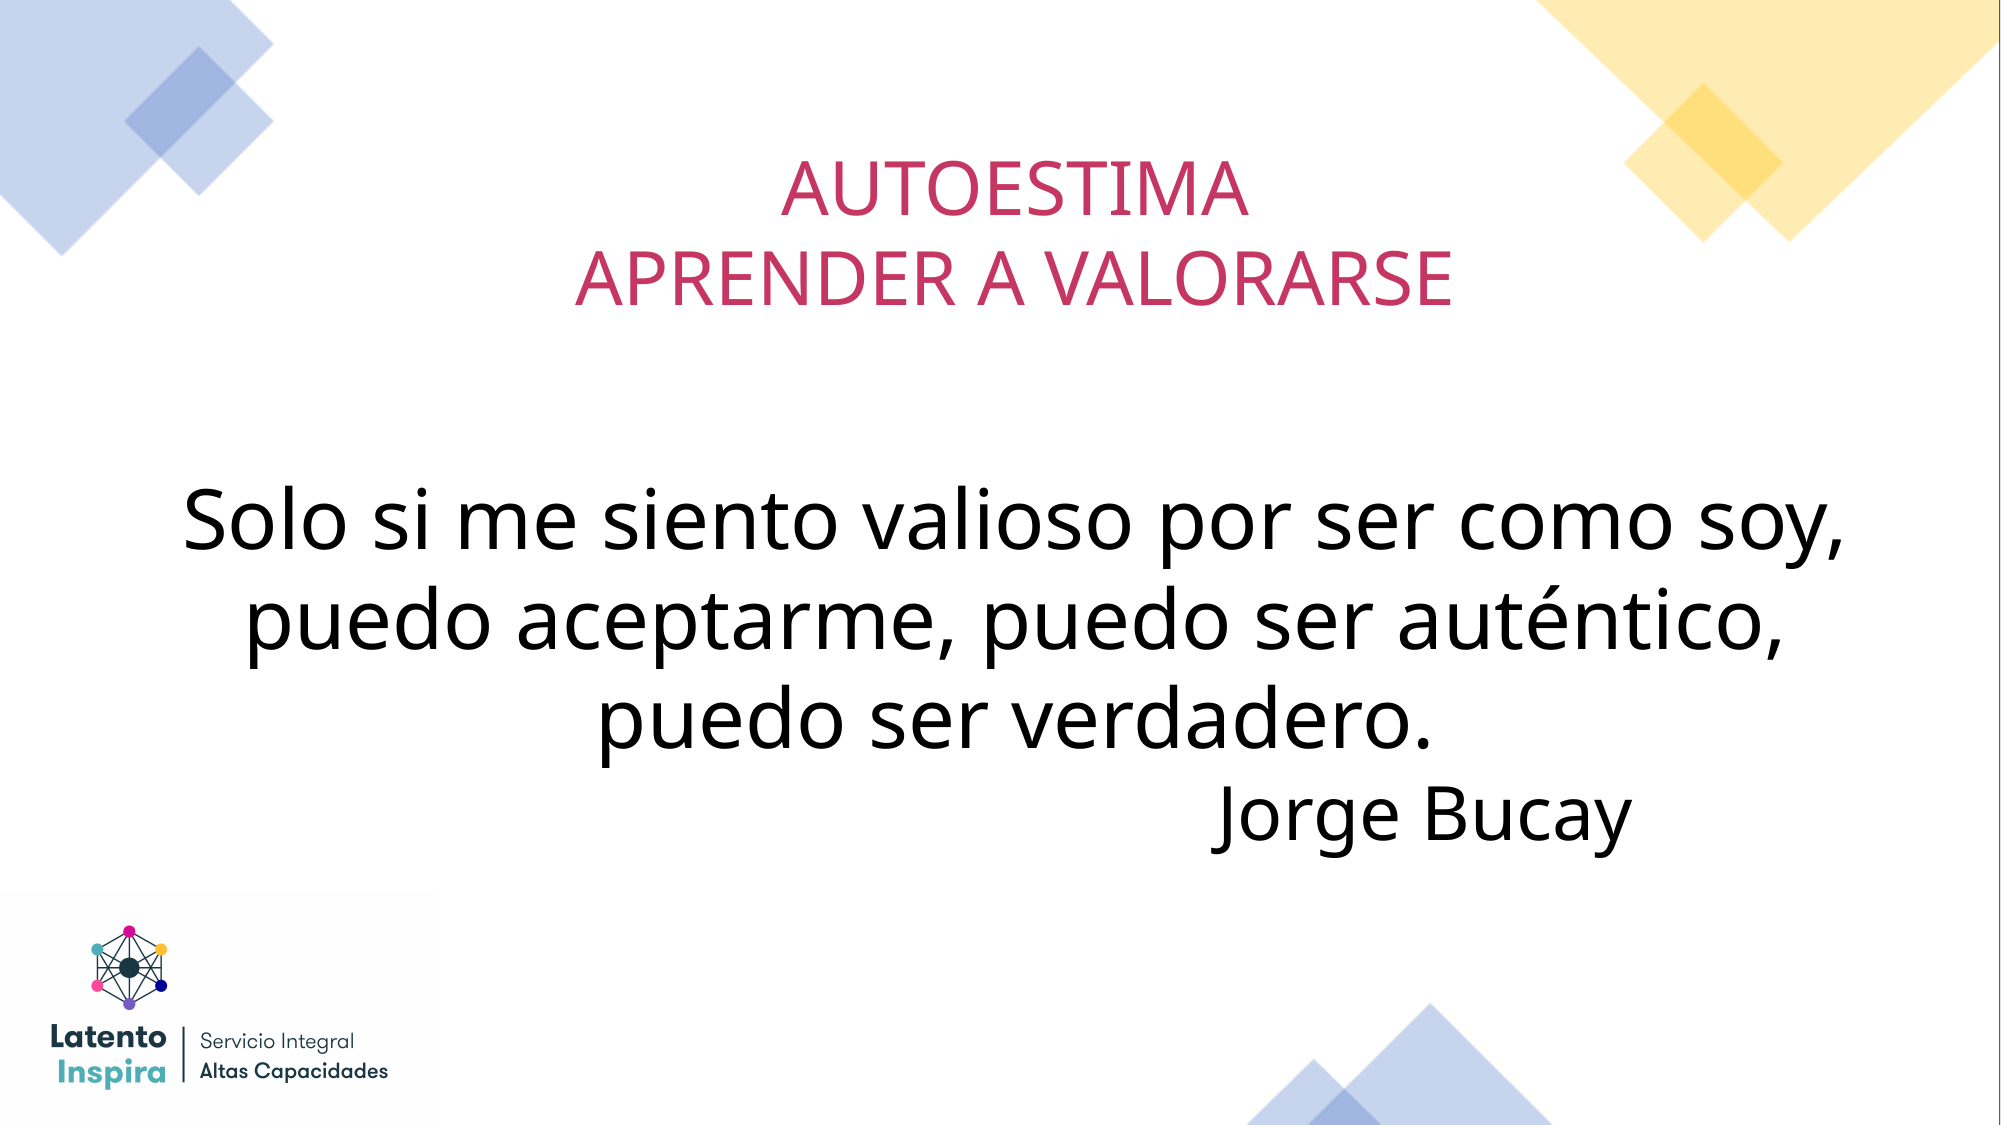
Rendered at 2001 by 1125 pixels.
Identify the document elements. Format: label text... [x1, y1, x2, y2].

text_box AUTOESTIMA APRENDER A VALORARSE Solo si me siento valioso por ser como soy, puedo aceptarme, puedo ser auténtico, puedo ser verdadero. Jorge Bucay [138, 133, 1893, 864]
picture [0, 0, 2001, 1125]
